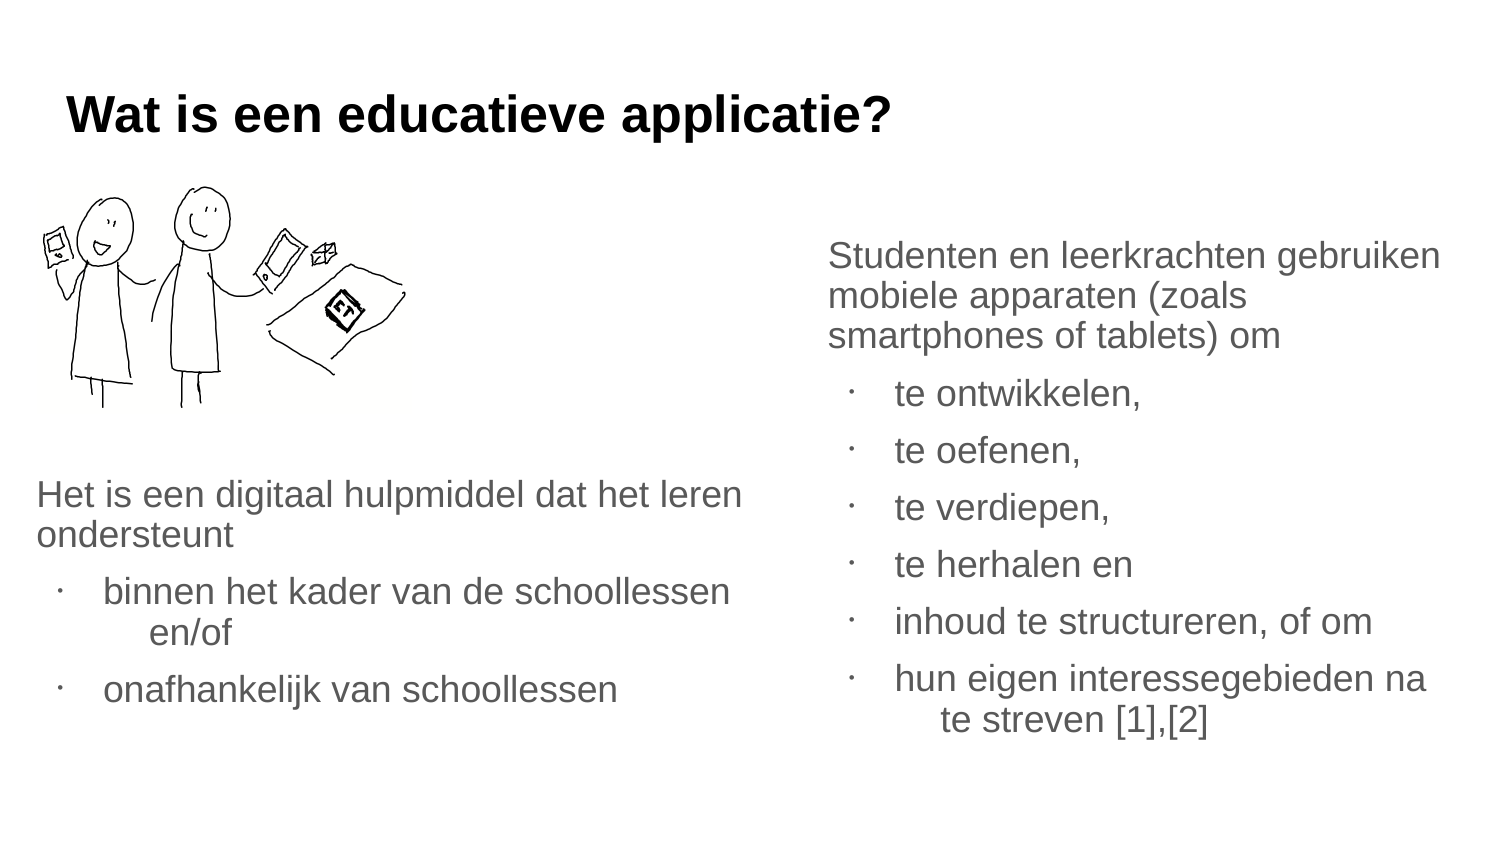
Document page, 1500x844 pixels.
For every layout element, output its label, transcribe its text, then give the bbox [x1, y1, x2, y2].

list Het is een digitaal hulpmiddel dat het leren ondersteunt binnen het kader van de schoollessen en/of onafhankelijk van schoollessen [25, 413, 810, 772]
picture [37, 180, 412, 413]
title Wat is een educatieve applicatie? [51, 72, 1449, 167]
list Studenten en leerkrachten gebruiken mobiele apparaten (zoals smartphones of tablets) om te ontwikkelen, te oefenen, te verdiepen, te herhalen en inhoud te structureren, of om hun eigen interessegebieden na te streven [1],[2] [816, 174, 1465, 802]
